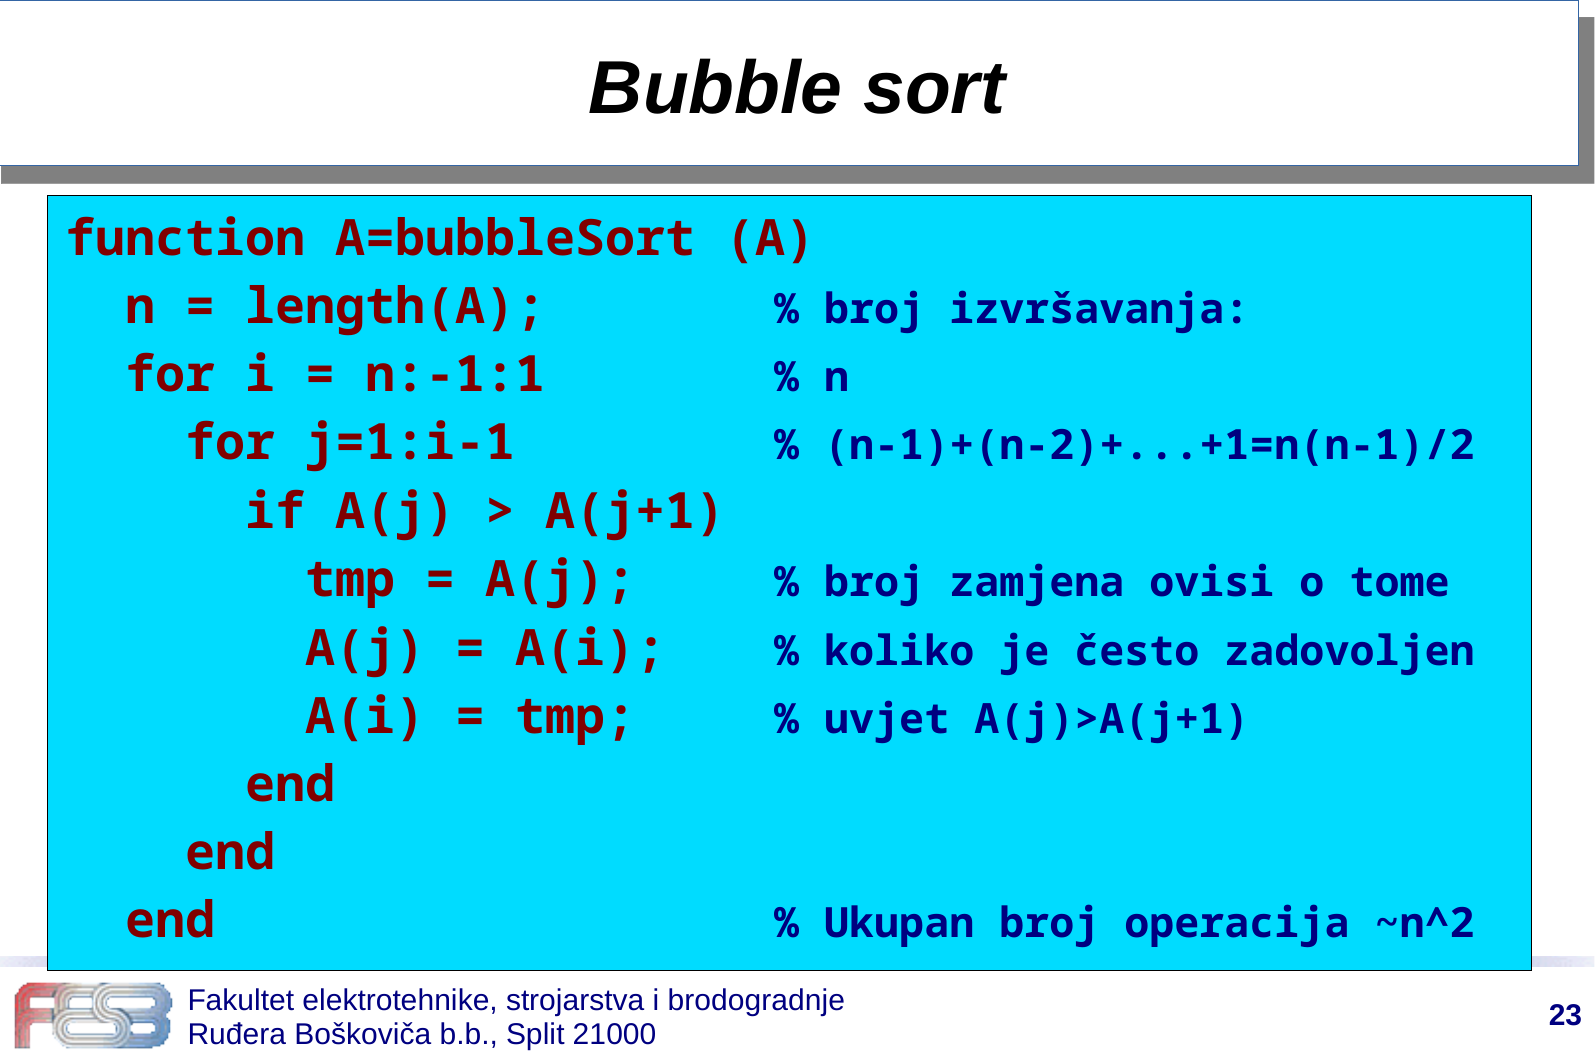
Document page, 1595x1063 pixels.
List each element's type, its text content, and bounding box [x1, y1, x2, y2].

picture [0, 956, 47, 967]
picture [9, 975, 177, 1059]
title Bubble sort [0, 0, 1595, 175]
picture [1532, 956, 1595, 967]
text_box function A=bubbleSort (A) n = length(A); % broj izvršavanja: for i = n:-1:1 % n for j=1:i-1 % (n-1)+(n-2)+...+1=n(n-1)/2 if A(j) > A(j+1) tmp = A(j); % broj zamjena ovisi o tome A(j) = A(i); % koliko je često zadovoljen A(i) = tmp; % uvjet A(j)>A(j+1) end end end % Ukupan broj operacija ~n^2 [47, 195, 1532, 940]
